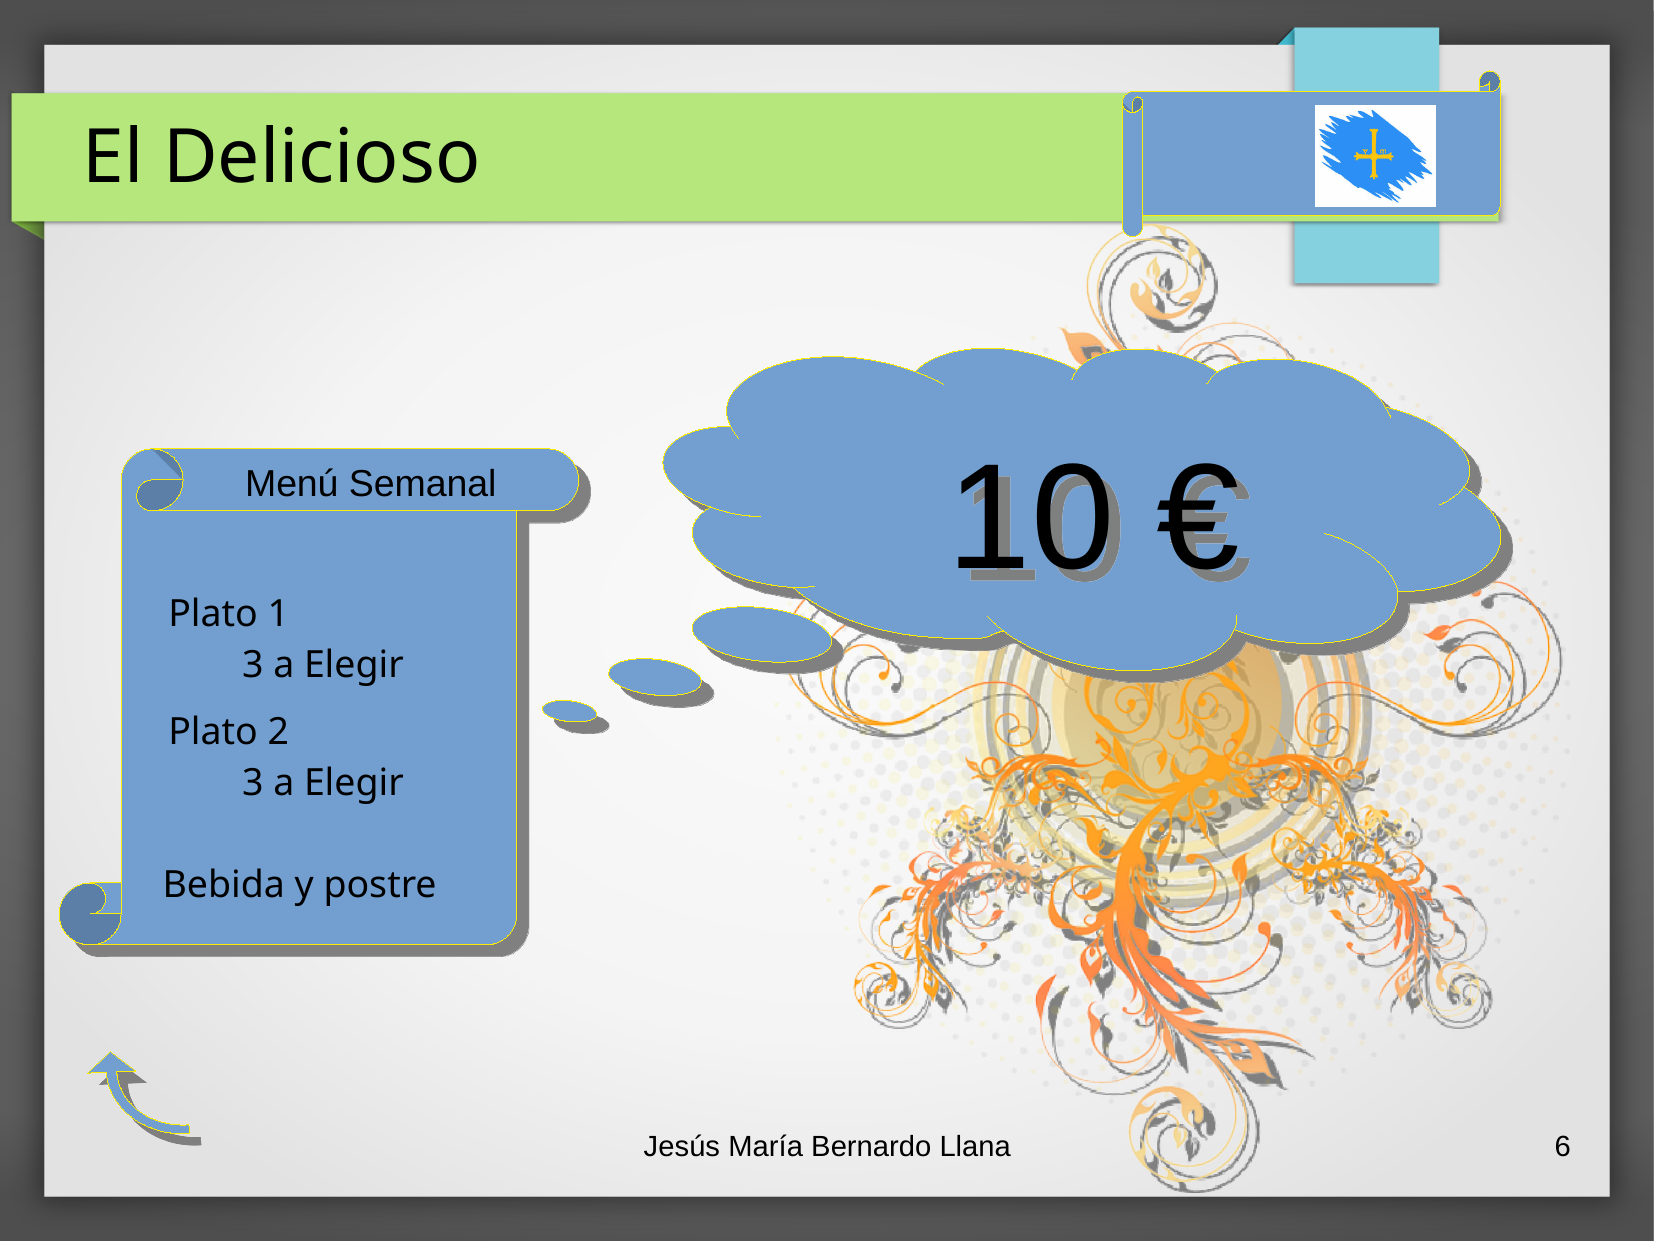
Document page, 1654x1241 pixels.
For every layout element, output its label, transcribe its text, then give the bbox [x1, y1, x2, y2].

text_box Plato 2 3 a Elegir [153, 696, 485, 804]
text_box [59, 448, 579, 945]
text_box [1122, 70, 1501, 237]
title El Delicioso [82, 94, 1124, 213]
text_box 10 € [933, 425, 1288, 608]
text_box [542, 700, 597, 722]
text_box Menú Semanal [230, 454, 512, 512]
text_box Plato 1 3 a Elegir [153, 578, 473, 696]
text_box [692, 606, 832, 663]
text_box [662, 348, 1501, 671]
text_box Bebida y postre [147, 850, 500, 903]
picture [0, 0, 1654, 1241]
text_box [87, 1051, 190, 1134]
text_box [608, 658, 702, 696]
